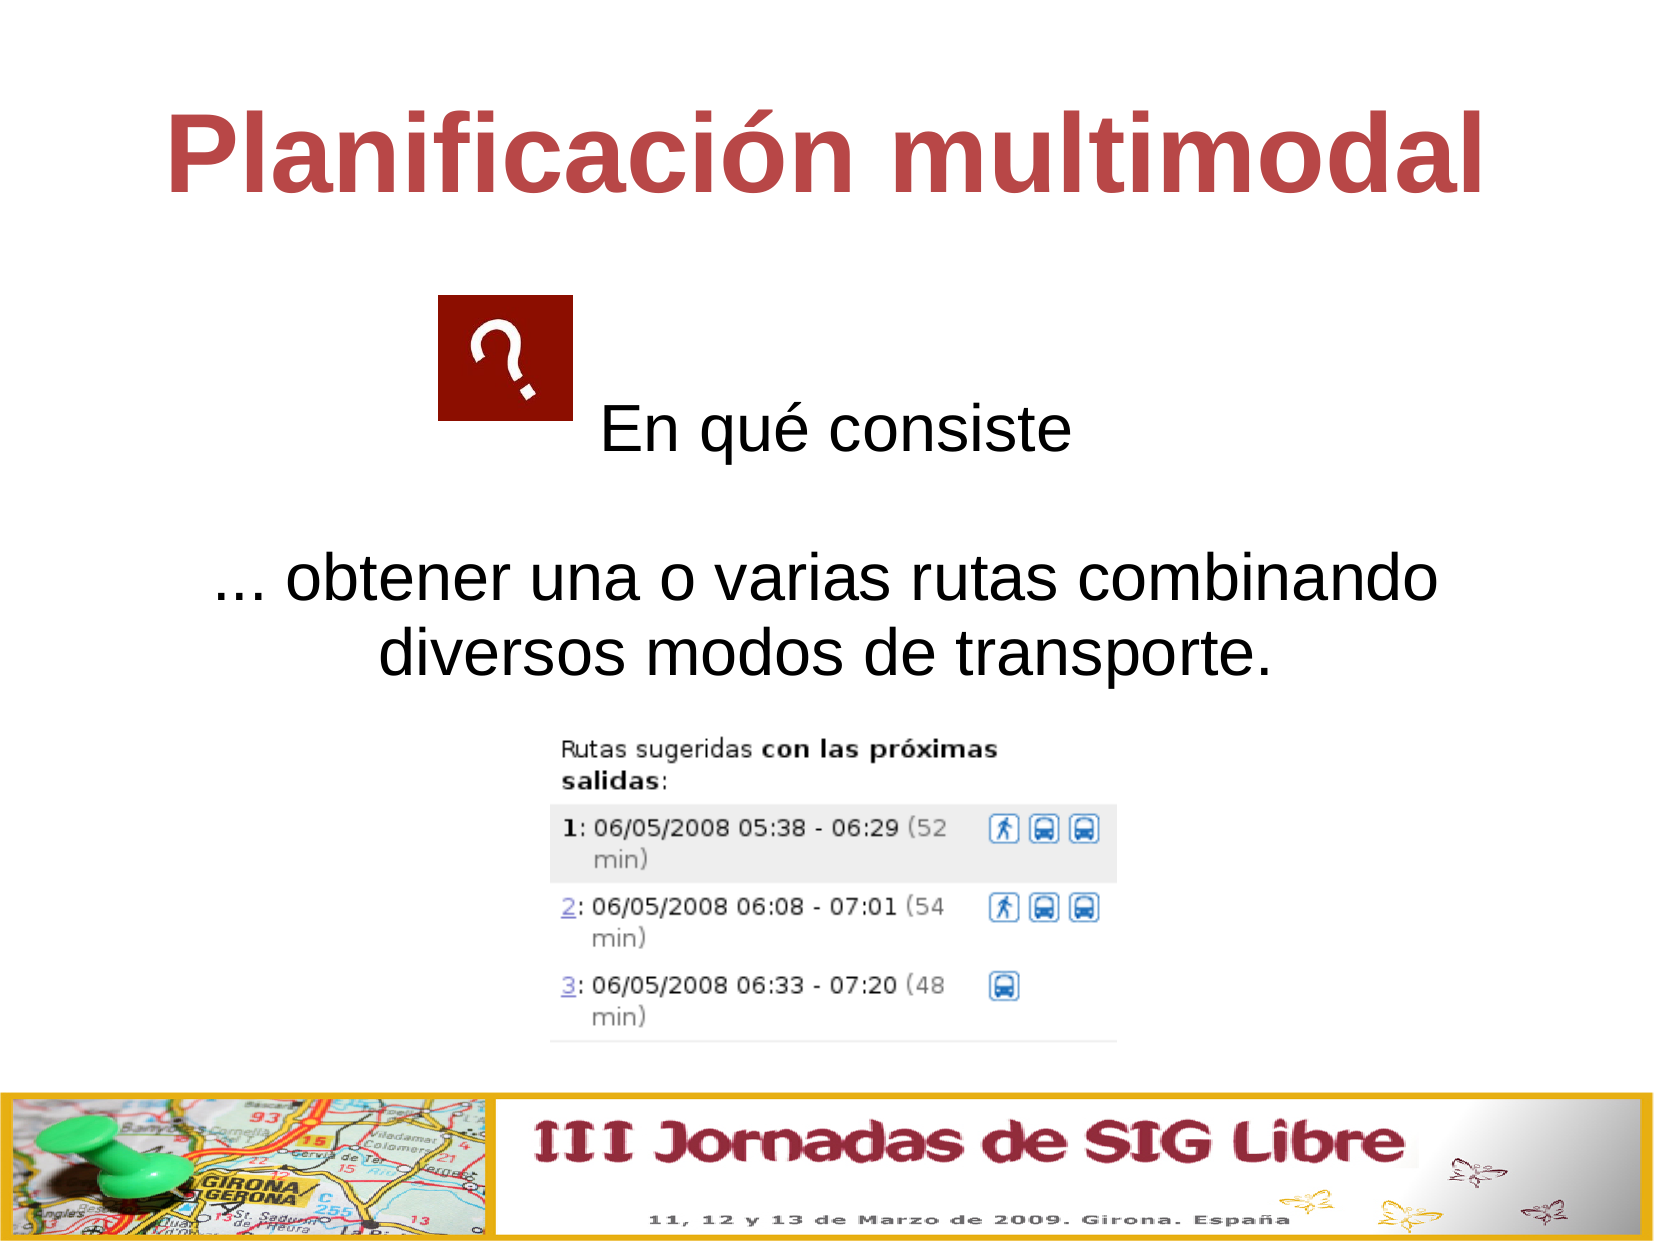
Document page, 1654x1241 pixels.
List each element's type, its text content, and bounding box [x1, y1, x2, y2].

title Planificación multimodal [82, 49, 1571, 205]
picture [550, 726, 1117, 1052]
picture [0, 1092, 1654, 1241]
subtitle En qué consiste ... obtener una o varias rutas combinando diversos modos de transporte. [82, 205, 1571, 1099]
picture [438, 295, 573, 421]
